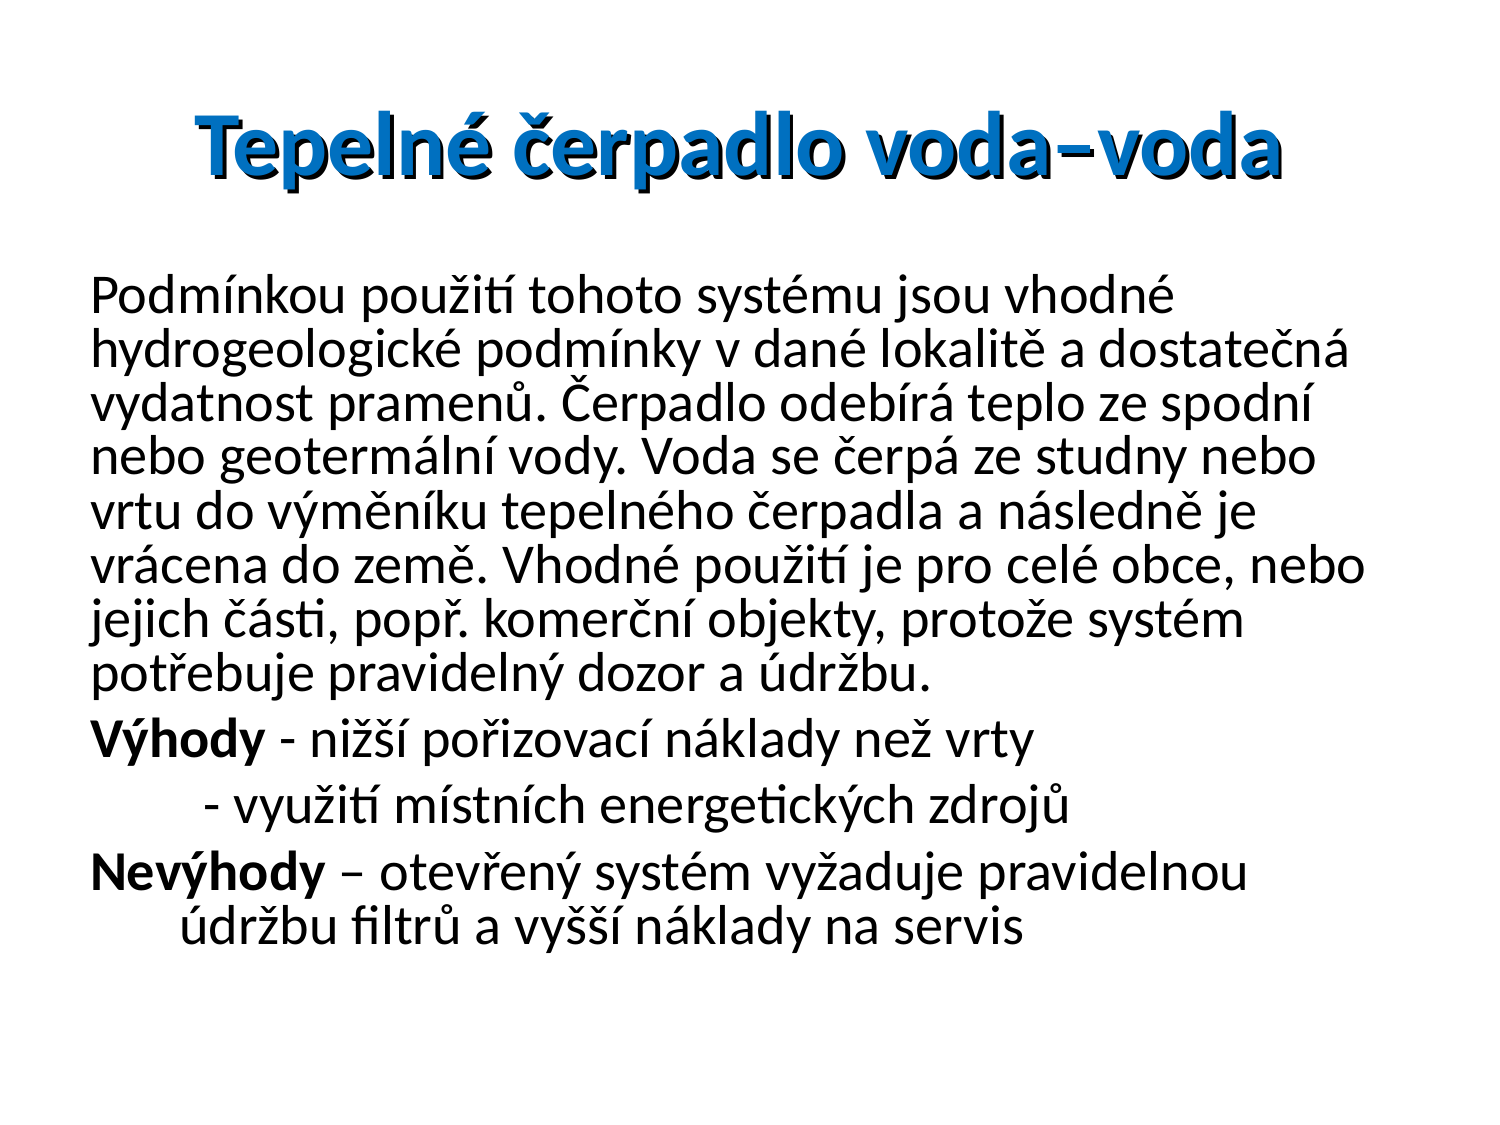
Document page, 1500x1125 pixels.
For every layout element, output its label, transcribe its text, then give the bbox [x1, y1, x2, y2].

title Tepelné čerpadlo voda–voda [75, 45, 1426, 233]
list Podmínkou použití tohoto systému jsou vhodné hydrogeologické podmínky v dané lokalitě a dostatečná vydatnost pramenů. Čerpadlo odebírá teplo ze spodní nebo geotermální vody. Voda se čerpá ze studny nebo vrtu do výměníku tepelného čerpadla a následně je vrácena do země. Vhodné použití je pro celé obce, nebo jejich části, popř. komerční objekty, protože systém potřebuje pravidelný dozor a údržbu. Výhody - nižší pořizovací náklady než vrty - využití místních energetických zdrojů Nevýhody – otevřený systém vyžaduje pravidelnou údržbu filtrů a vyšší náklady na servis [75, 262, 1426, 1005]
